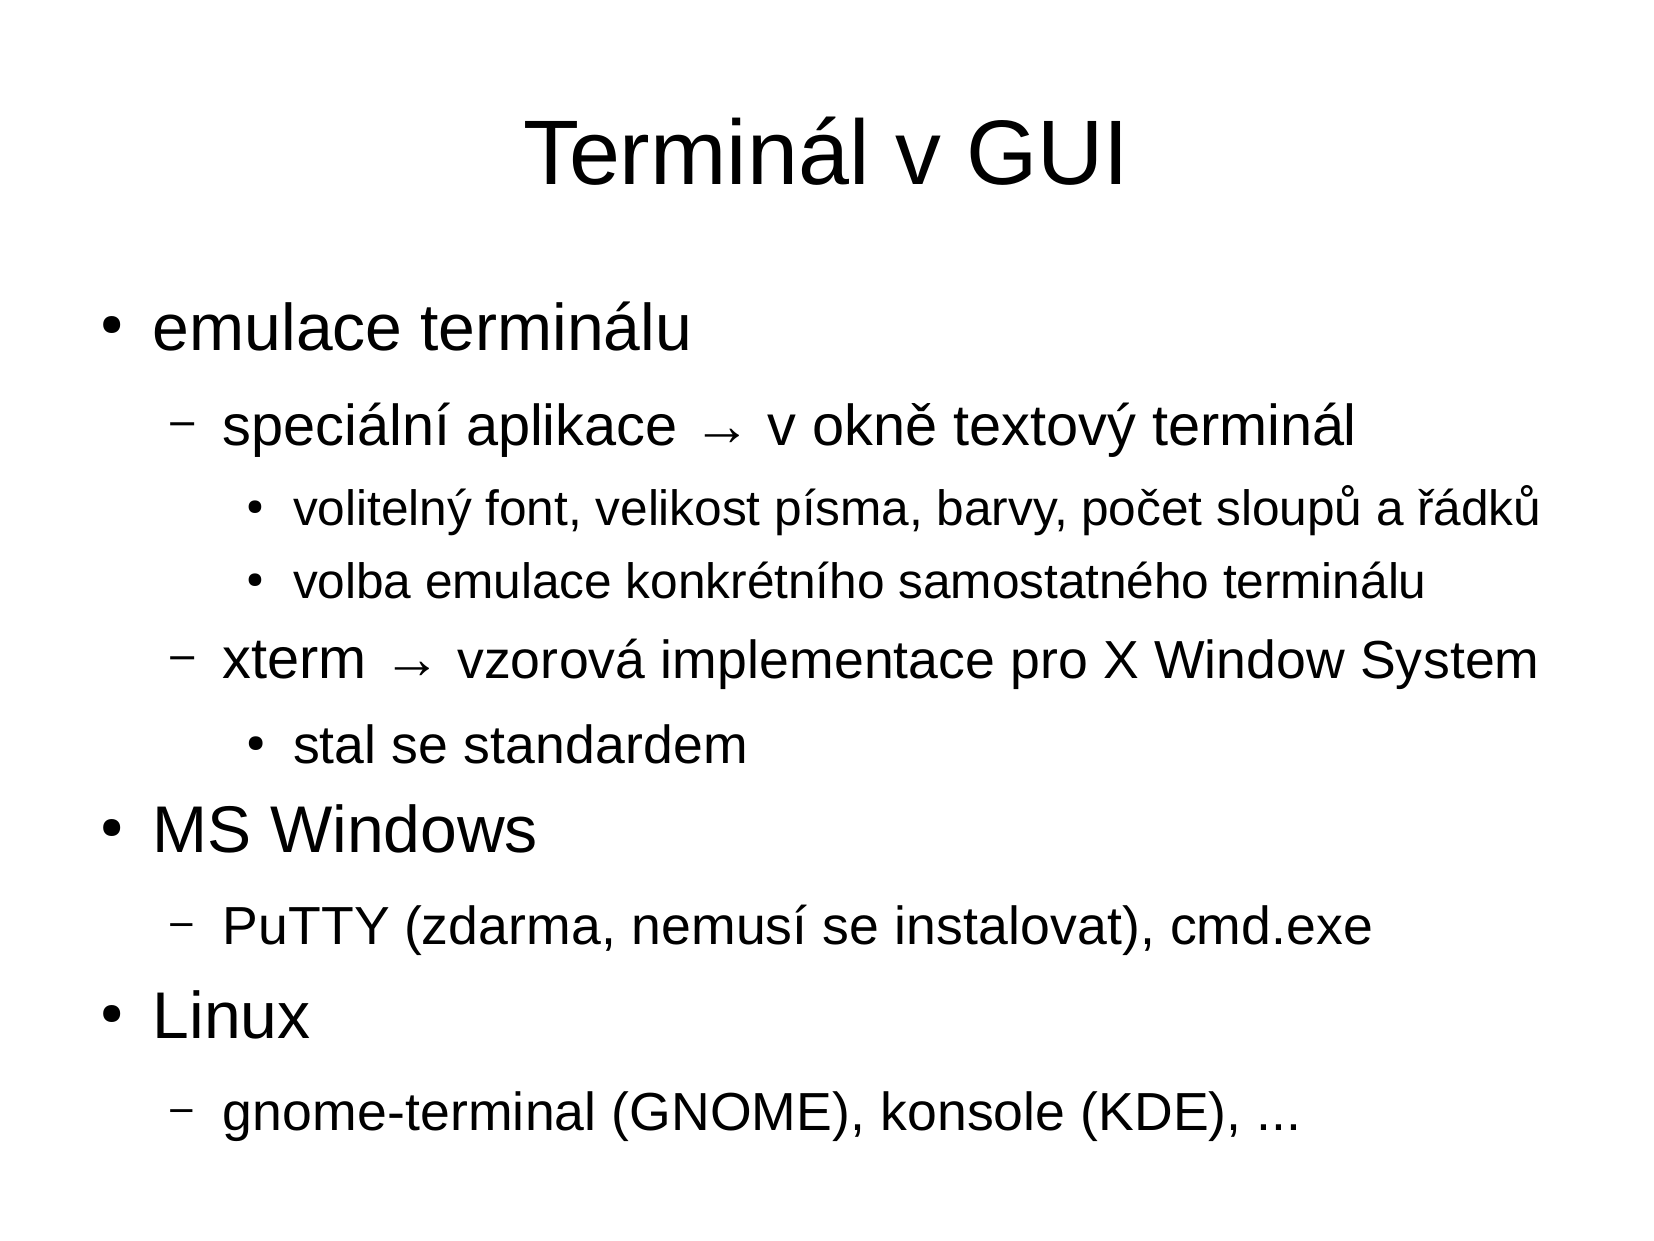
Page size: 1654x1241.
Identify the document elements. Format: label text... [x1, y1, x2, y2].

list emulace terminálu speciální aplikace → v okně textový terminál volitelný font, velikost písma, barvy, počet sloupů a řádků volba emulace konkrétního samostatného terminálu xterm → vzorová implementace pro X Window System stal se standardem MS Windows PuTTY (zdarma, nemusí se instalovat), cmd.exe Linux gnome-terminal (GNOME), konsole (KDE), ... [82, 290, 1571, 1150]
title Terminál v GUI [82, 56, 1571, 250]
